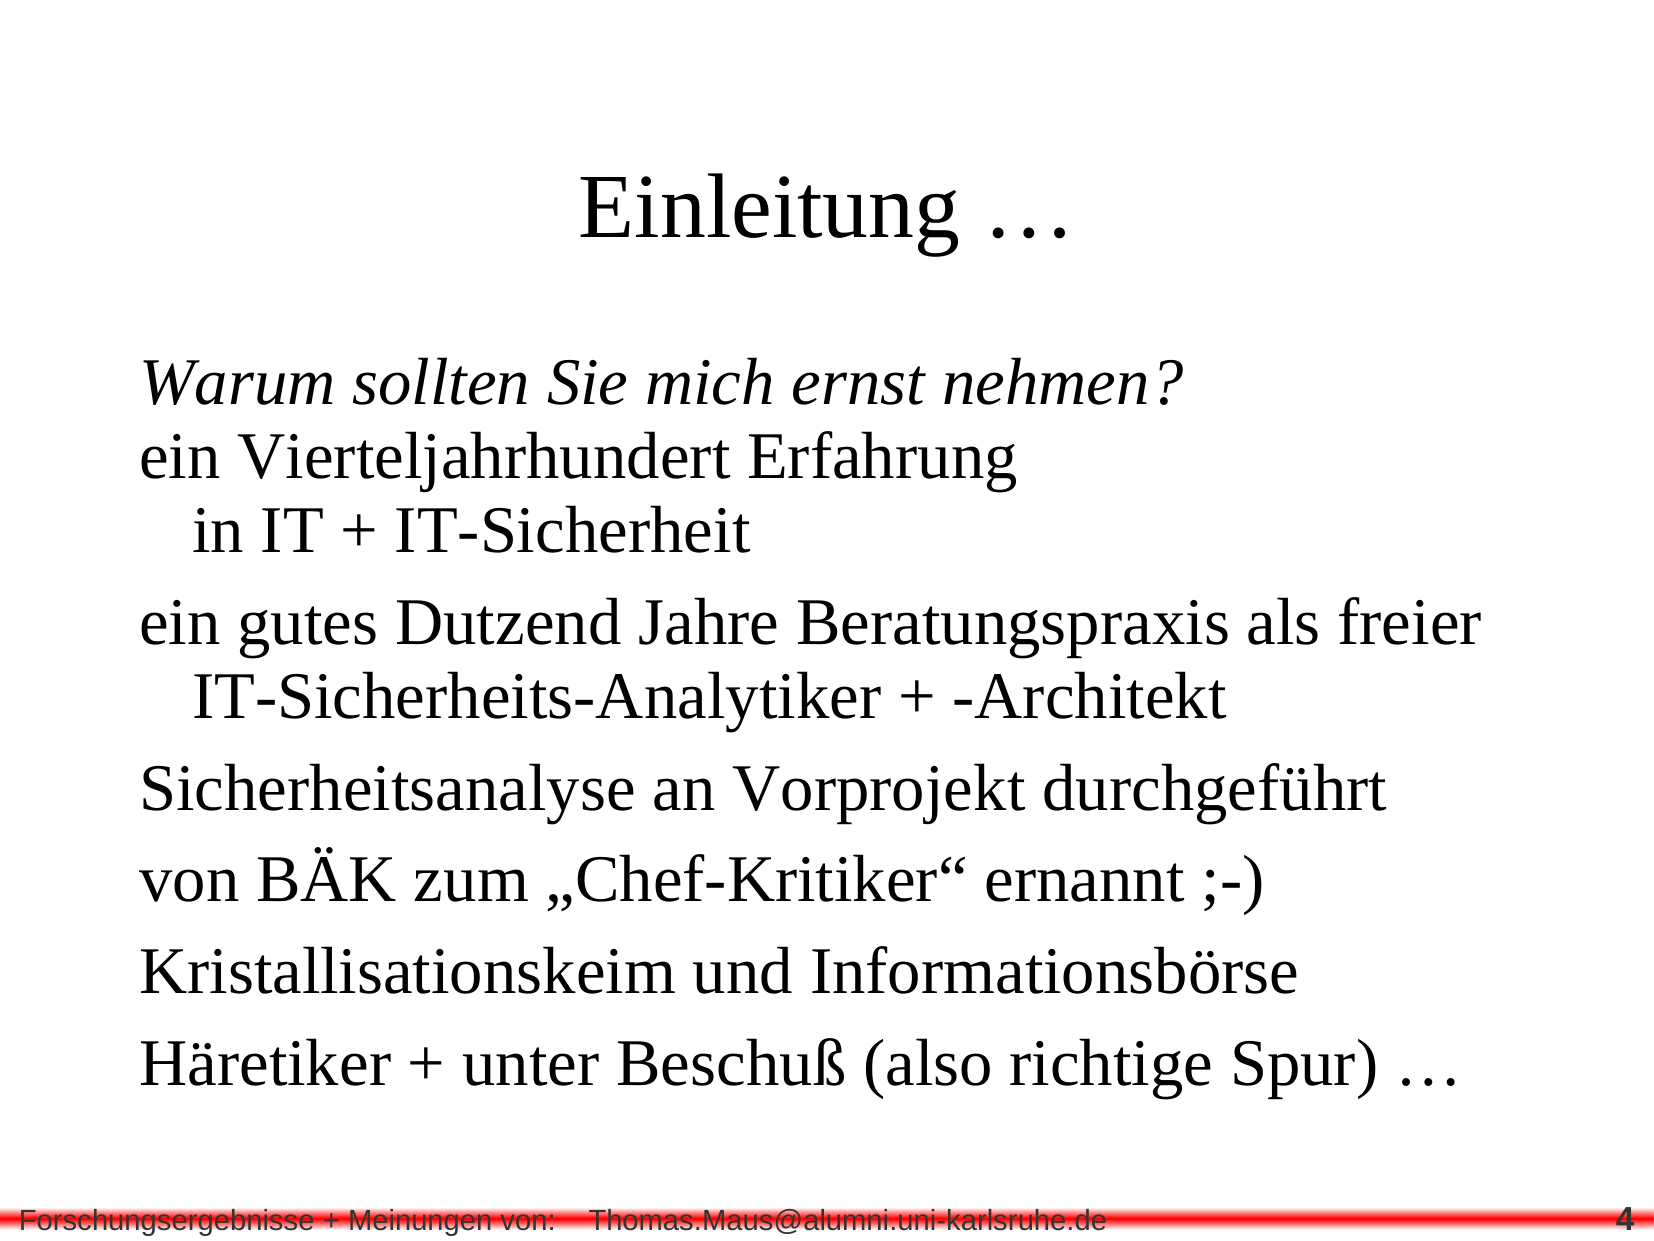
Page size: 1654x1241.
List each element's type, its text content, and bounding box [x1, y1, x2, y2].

title Einleitung … [121, 102, 1534, 311]
list Warum sollten Sie mich ernst nehmen? ein Vierteljahrhundert Erfahrung in IT + IT-Sicherheit ein gutes Dutzend Jahre Beratungspraxis als freier IT-Sicherheits-Analytiker + -Architekt Sicherheitsanalyse an Vorprojekt durchgeführt von BÄK zum „Chef-Kritiker“ ernannt ;-) Kristallisationskeim und Informationsbörse Häretiker + unter Beschuß (also richtige Spur) … [121, 344, 1534, 1160]
